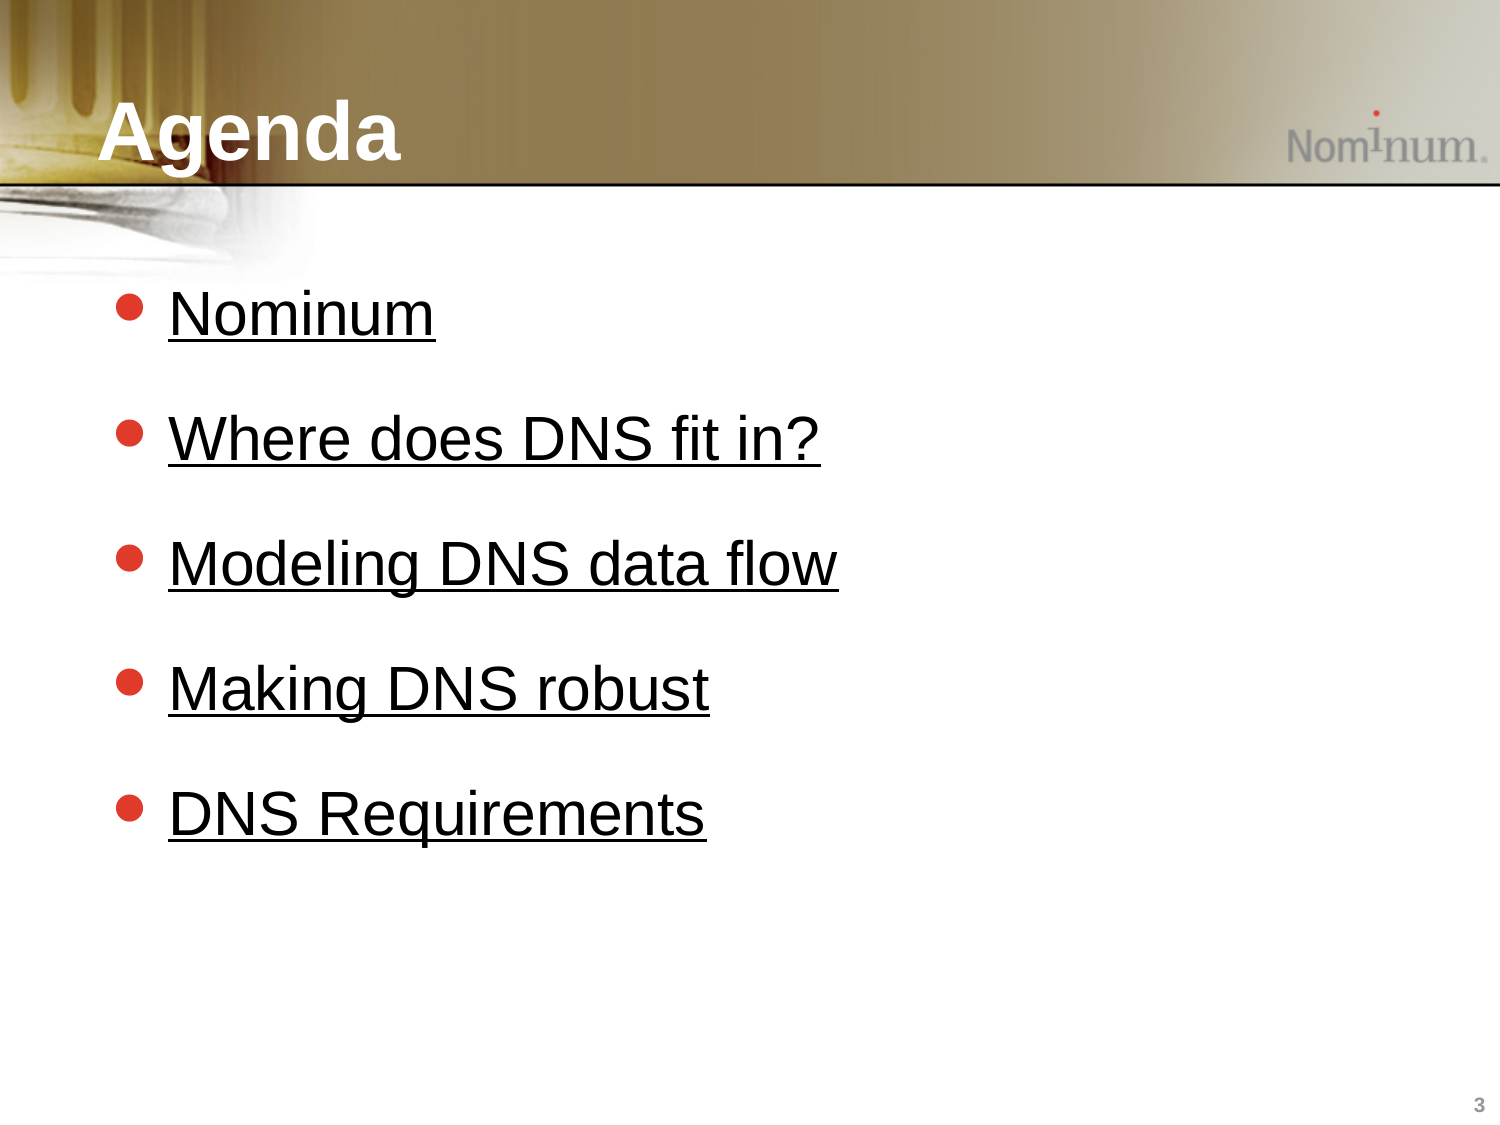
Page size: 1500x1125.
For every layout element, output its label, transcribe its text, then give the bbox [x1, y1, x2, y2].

picture [0, 0, 1500, 1125]
list Nominum Where does DNS fit in? Modeling DNS data flow Making DNS robust DNS Requirements [97, 250, 1153, 1063]
title Agenda [81, 23, 1210, 191]
